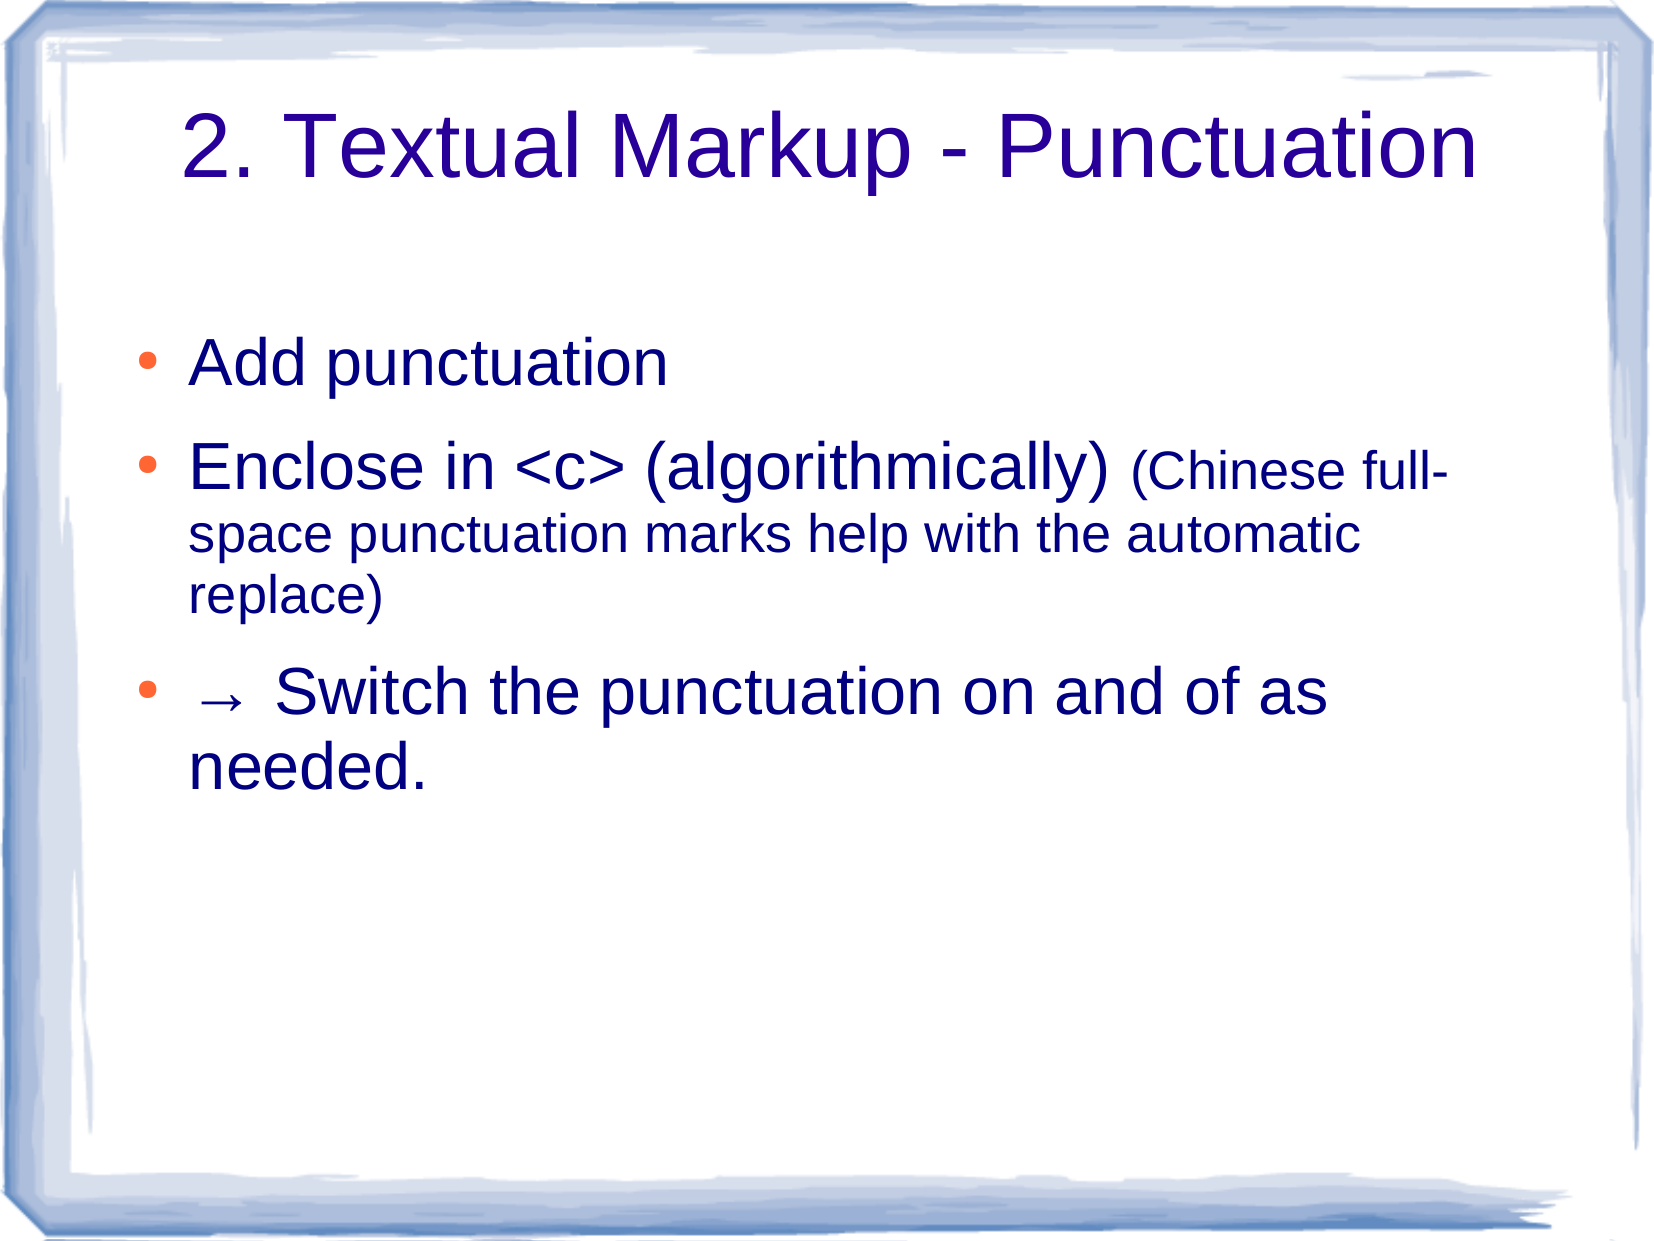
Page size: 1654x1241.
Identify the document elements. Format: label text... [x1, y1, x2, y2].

list Add punctuation Enclose in <c> (algorithmically) (Chinese full-space punctuation marks help with the automatic replace) → Switch the punctuation on and of as needed. [118, 324, 1571, 1129]
picture [0, 0, 1654, 1241]
title 2. Textual Markup - Punctuation [86, 49, 1576, 243]
